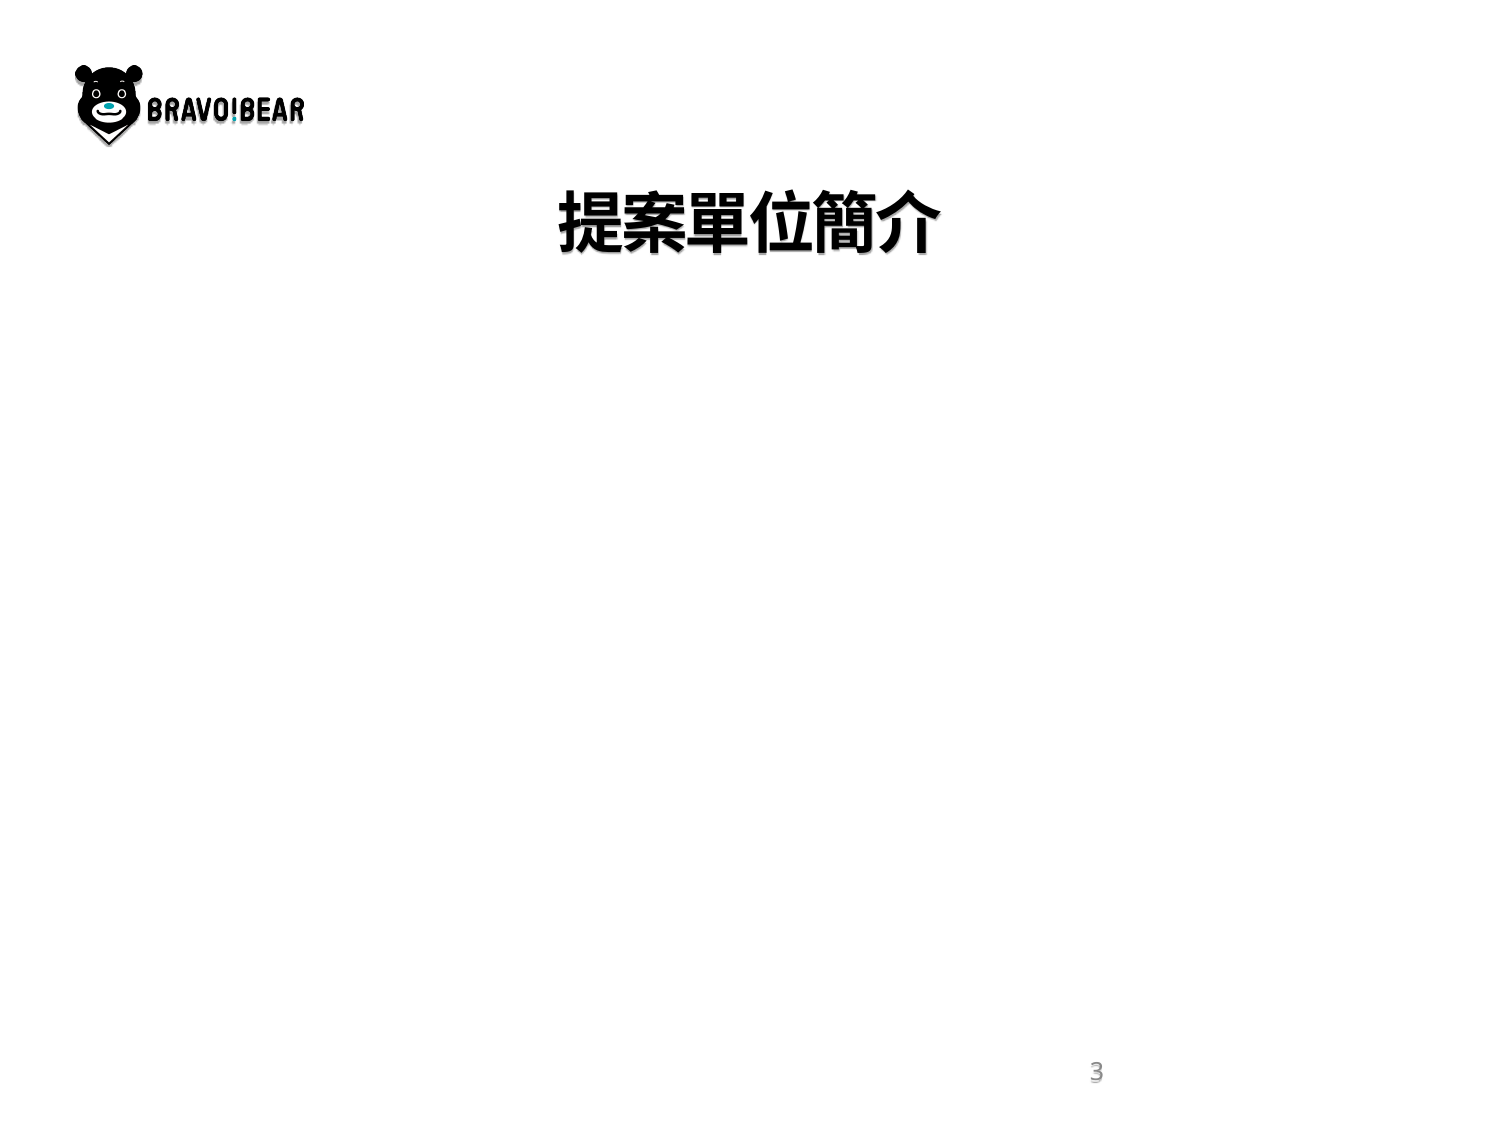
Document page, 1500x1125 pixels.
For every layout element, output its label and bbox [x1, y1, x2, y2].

text_box [1074, 1042, 1426, 1103]
